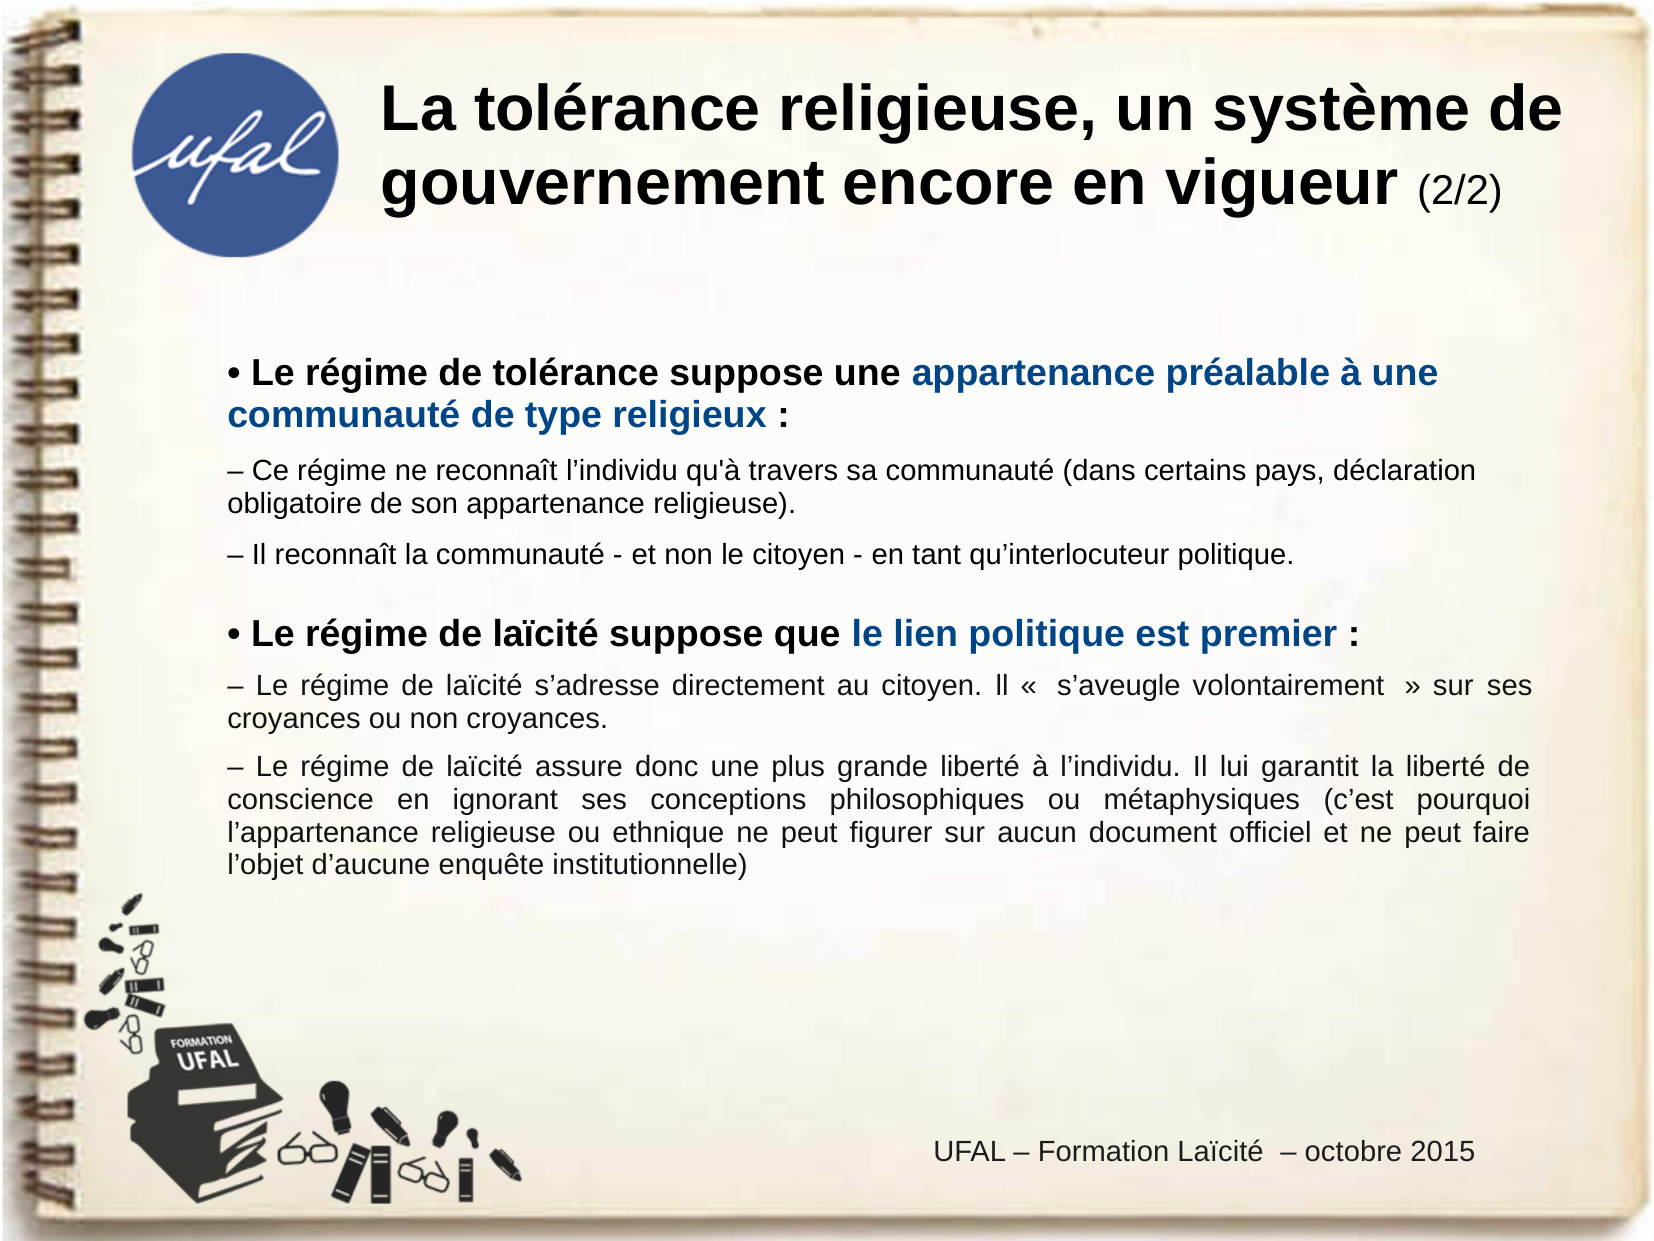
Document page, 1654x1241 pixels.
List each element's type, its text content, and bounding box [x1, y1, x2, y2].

text_box • Le régime de tolérance suppose une appartenance préalable à une communauté de type religieux : – Ce régime ne reconnaît l’individu qu'à travers sa communauté (dans certains pays, déclaration obligatoire de son appartenance religieuse). – Il reconnaît la communauté - et non le citoyen - en tant qu’interlocuteur politique. • Le régime de laïcité suppose que le lien politique est premier : – Le régime de laïcité s’adresse directement au citoyen. ll « s’aveugle volontairement » sur ses croyances ou non croyances. – Le régime de laïcité assure donc une plus grande liberté à l’individu. Il lui garantit la liberté de conscience en ignorant ses conceptions philosophiques ou métaphysiques (c’est pourquoi l’appartenance religieuse ou ethnique ne peut figurer sur aucun document officiel et ne peut faire l’objet d’aucune enquête institutionnelle) [212, 341, 1548, 892]
picture [0, 1, 1654, 1241]
text_box UFAL – Formation Laïcité – octobre 2015 [826, 1133, 1583, 1170]
text_box La tolérance religieuse, un système de gouvernement encore en vigueur (2/2) [366, 64, 1607, 227]
